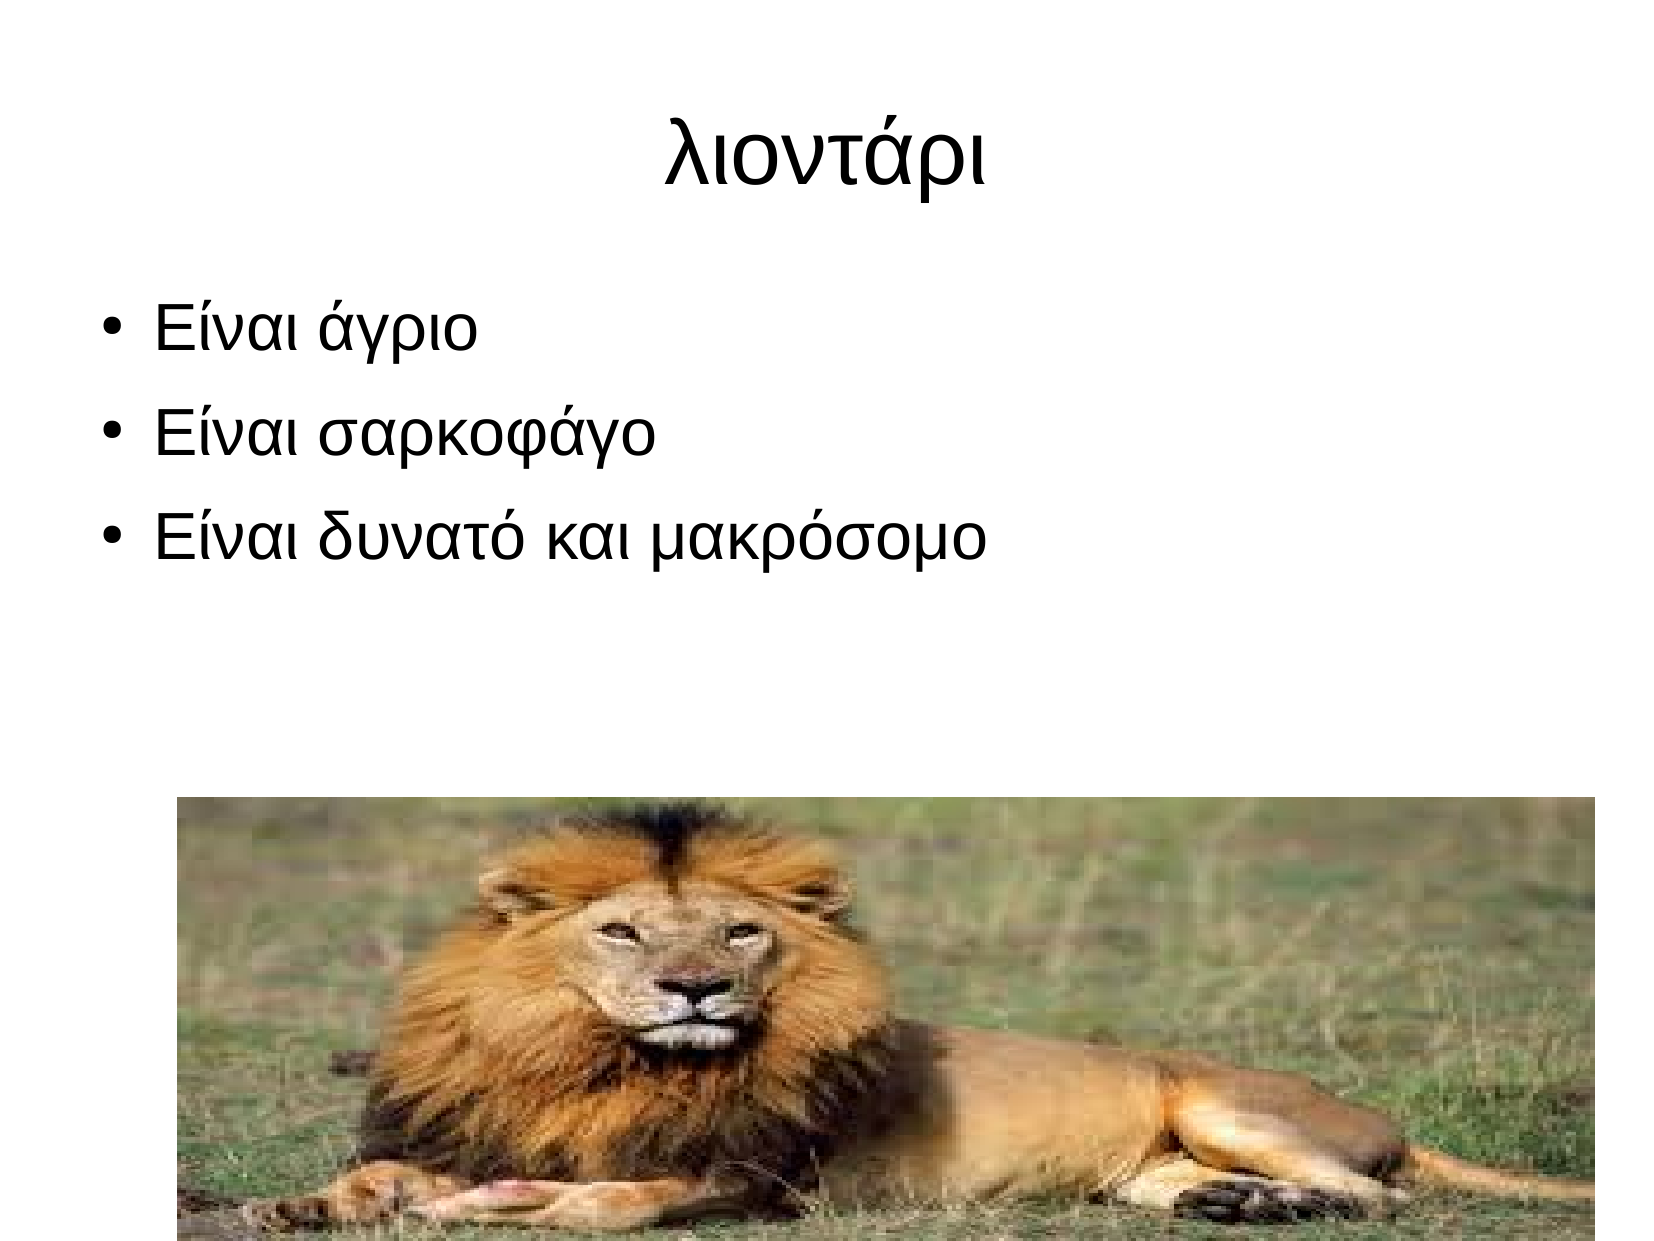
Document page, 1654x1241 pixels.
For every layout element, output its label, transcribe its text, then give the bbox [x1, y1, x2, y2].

picture [177, 797, 1595, 1241]
list Είναι άγριο Είναι σαρκοφάγο Είναι δυνατό και μακρόσομο [82, 290, 1571, 1109]
title λιοντάρι [82, 49, 1571, 257]
